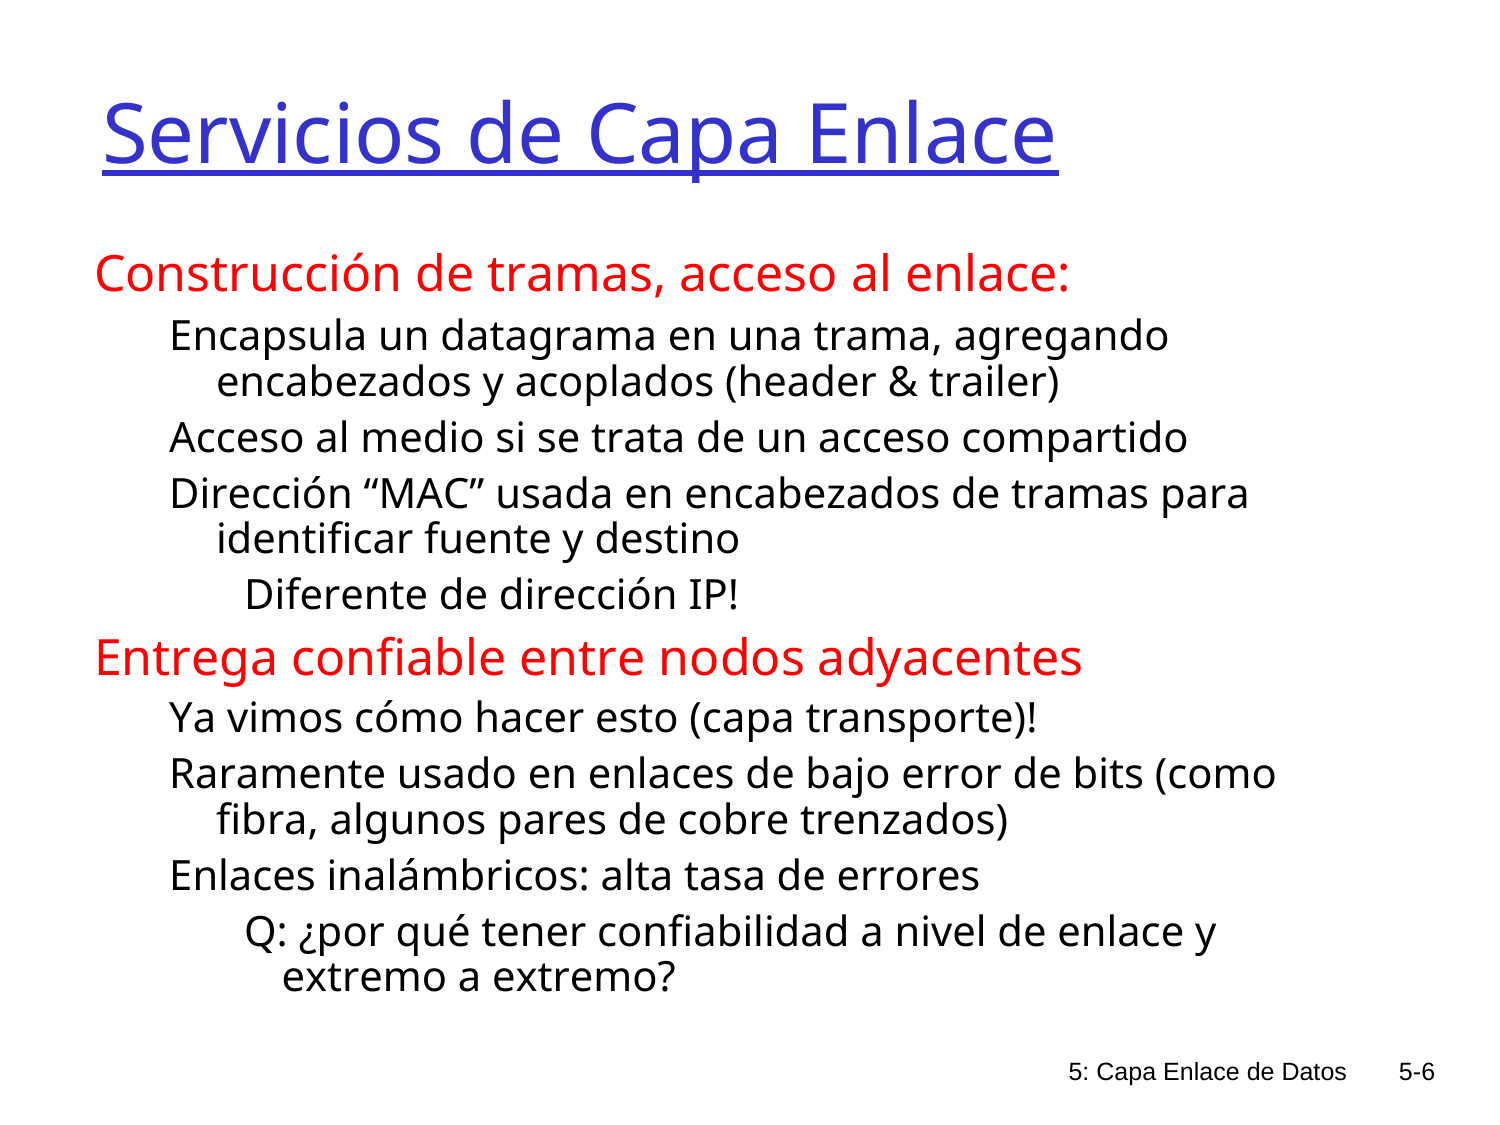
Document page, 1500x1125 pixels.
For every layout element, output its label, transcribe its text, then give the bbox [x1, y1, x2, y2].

list Construcción de tramas, acceso al enlace: Encapsula un datagrama en una trama, agregando encabezados y acoplados (header & trailer) Acceso al medio si se trata de un acceso compartido Dirección “MAC” usada en encabezados de tramas para identificar fuente y destino Diferente de dirección IP! Entrega confiable entre nodos adyacentes Ya vimos cómo hacer esto (capa transporte)! Raramente usado en enlaces de bajo error de bits (como fibra, algunos pares de cobre trenzados) Enlaces inalámbricos: alta tasa de errores Q: ¿por qué tener confiabilidad a nivel de enlace y extremo a extremo? [79, 232, 1355, 1040]
title Servicios de Capa Enlace [87, 37, 1363, 225]
